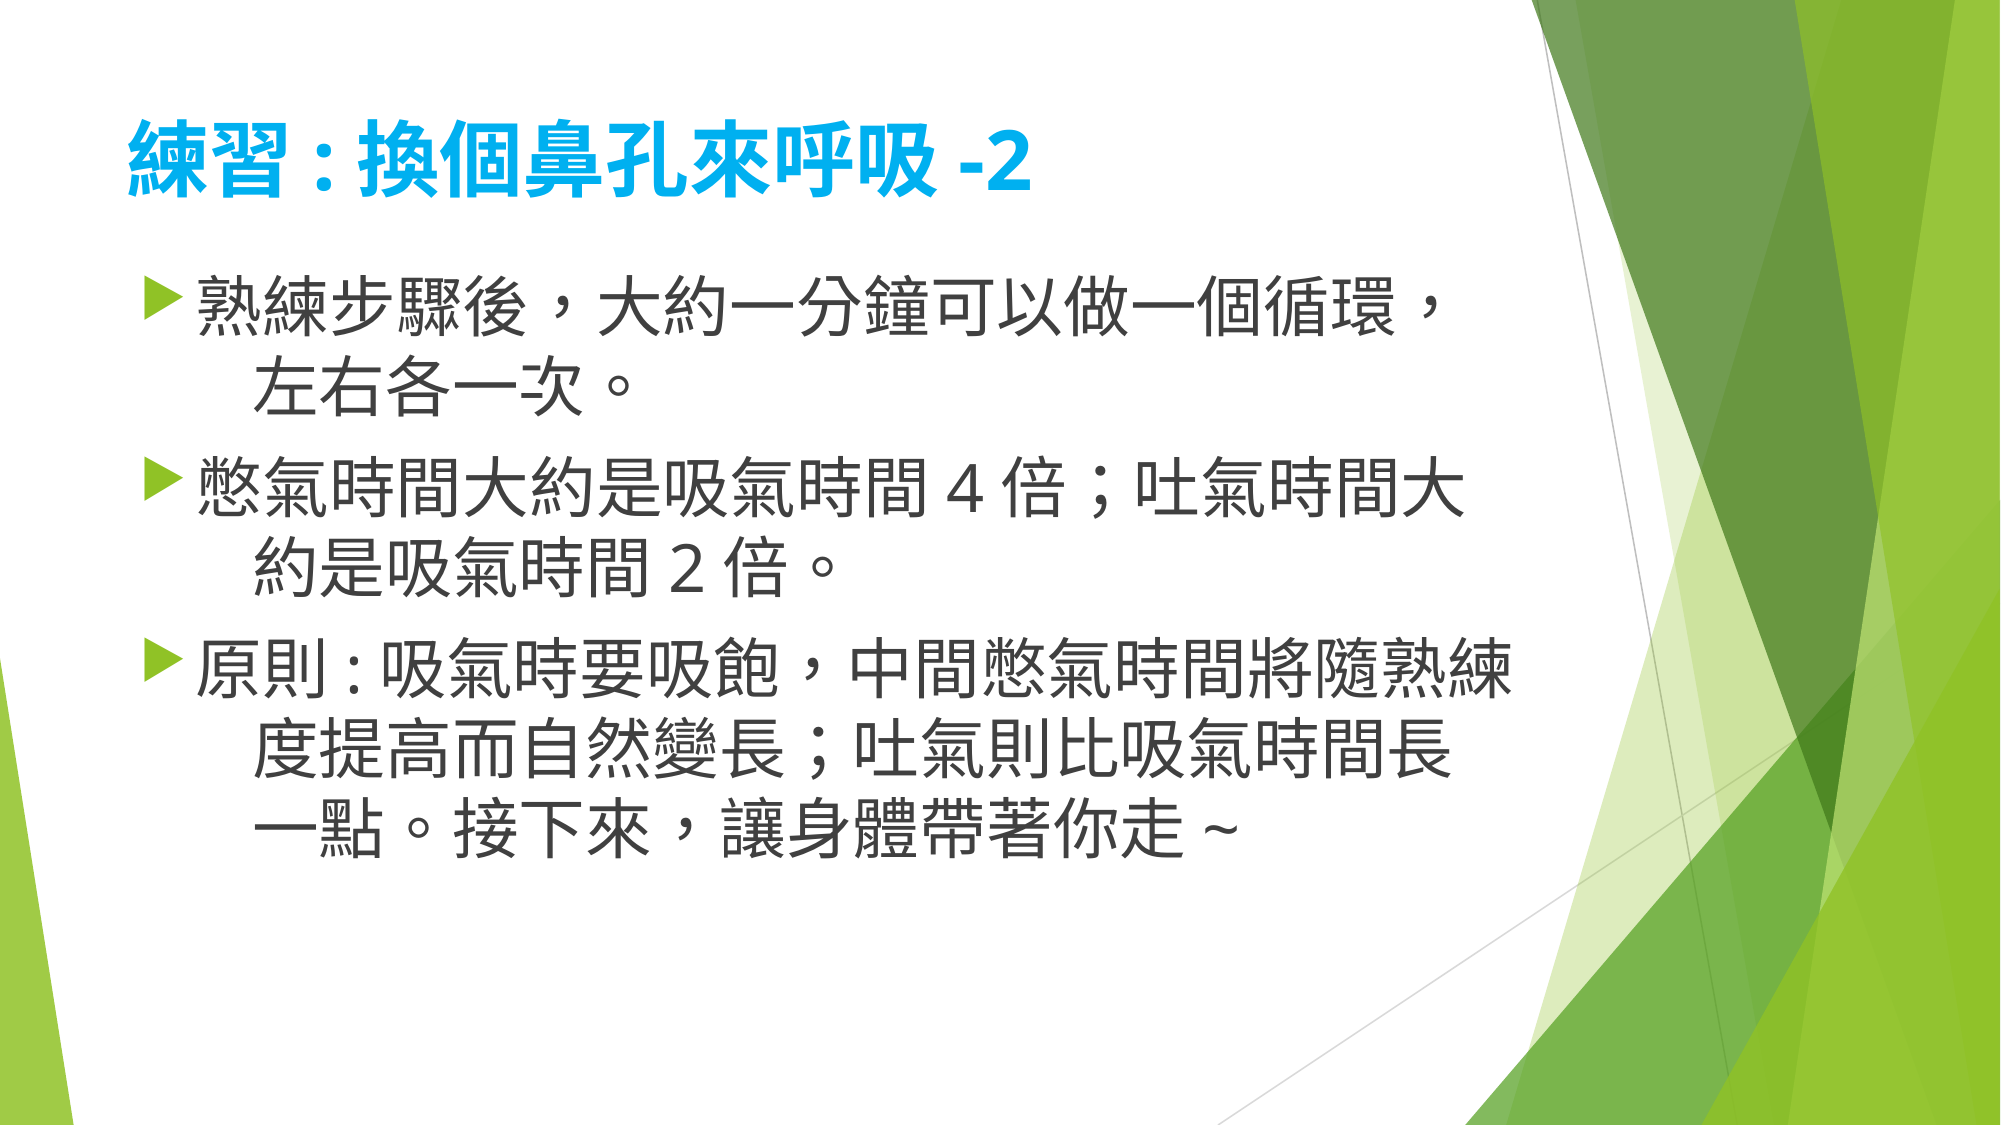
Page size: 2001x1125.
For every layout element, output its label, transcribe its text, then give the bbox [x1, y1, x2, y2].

list 熟練步驟後，大約一分鐘可以做一個循環，左右各一次。 憋氣時間大約是吸氣時間4倍；吐氣時間大約是吸氣時間2倍。 原則:吸氣時要吸飽，中間憋氣時間將隨熟練度提高而自然變長；吐氣則比吸氣時間長一點。接下來，讓身體帶著你走~ [124, 256, 1535, 894]
title 練習:換個鼻孔來呼吸-2 [111, 99, 1522, 286]
